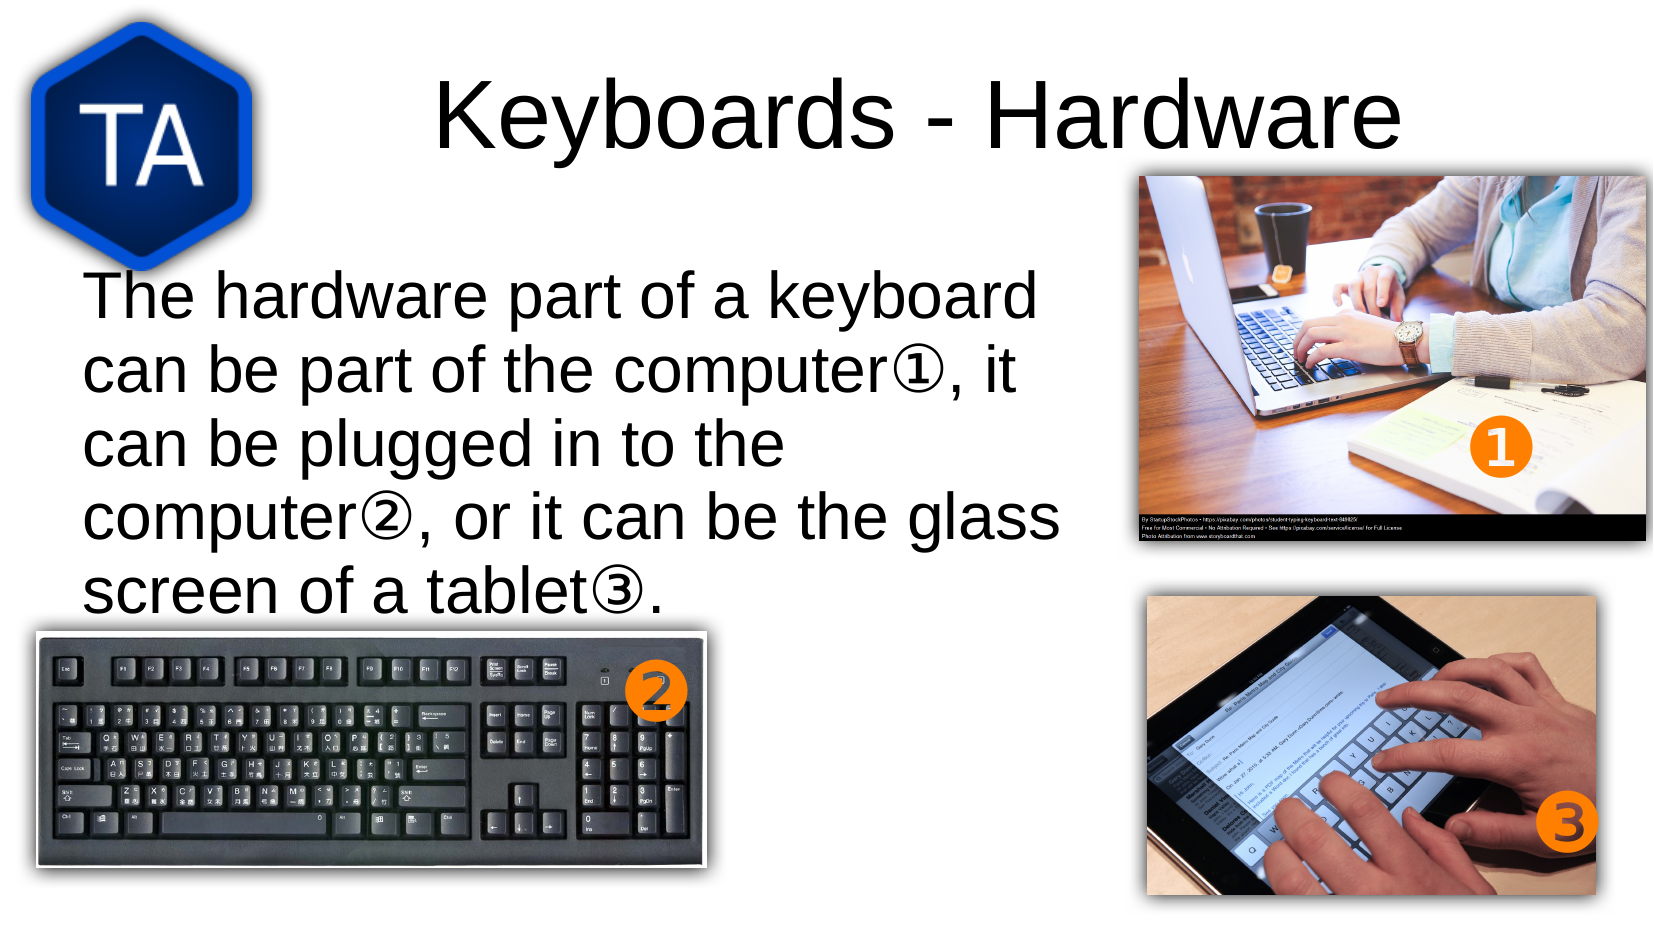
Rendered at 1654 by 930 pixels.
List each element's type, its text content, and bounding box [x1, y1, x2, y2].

picture [36, 631, 707, 868]
picture [31, 22, 252, 271]
text_box ❸ [1515, 769, 1609, 878]
title Keyboards - Hardware [268, 37, 1571, 193]
picture [1139, 176, 1646, 541]
picture [1147, 596, 1596, 895]
text_box ❷ [605, 638, 699, 747]
list The hardware part of a keyboard can be part of the computer①, it can be plugged in to the computer②, or it can be the glass screen of a tablet③. [82, 258, 1130, 632]
text_box ❶ [1450, 395, 1544, 504]
